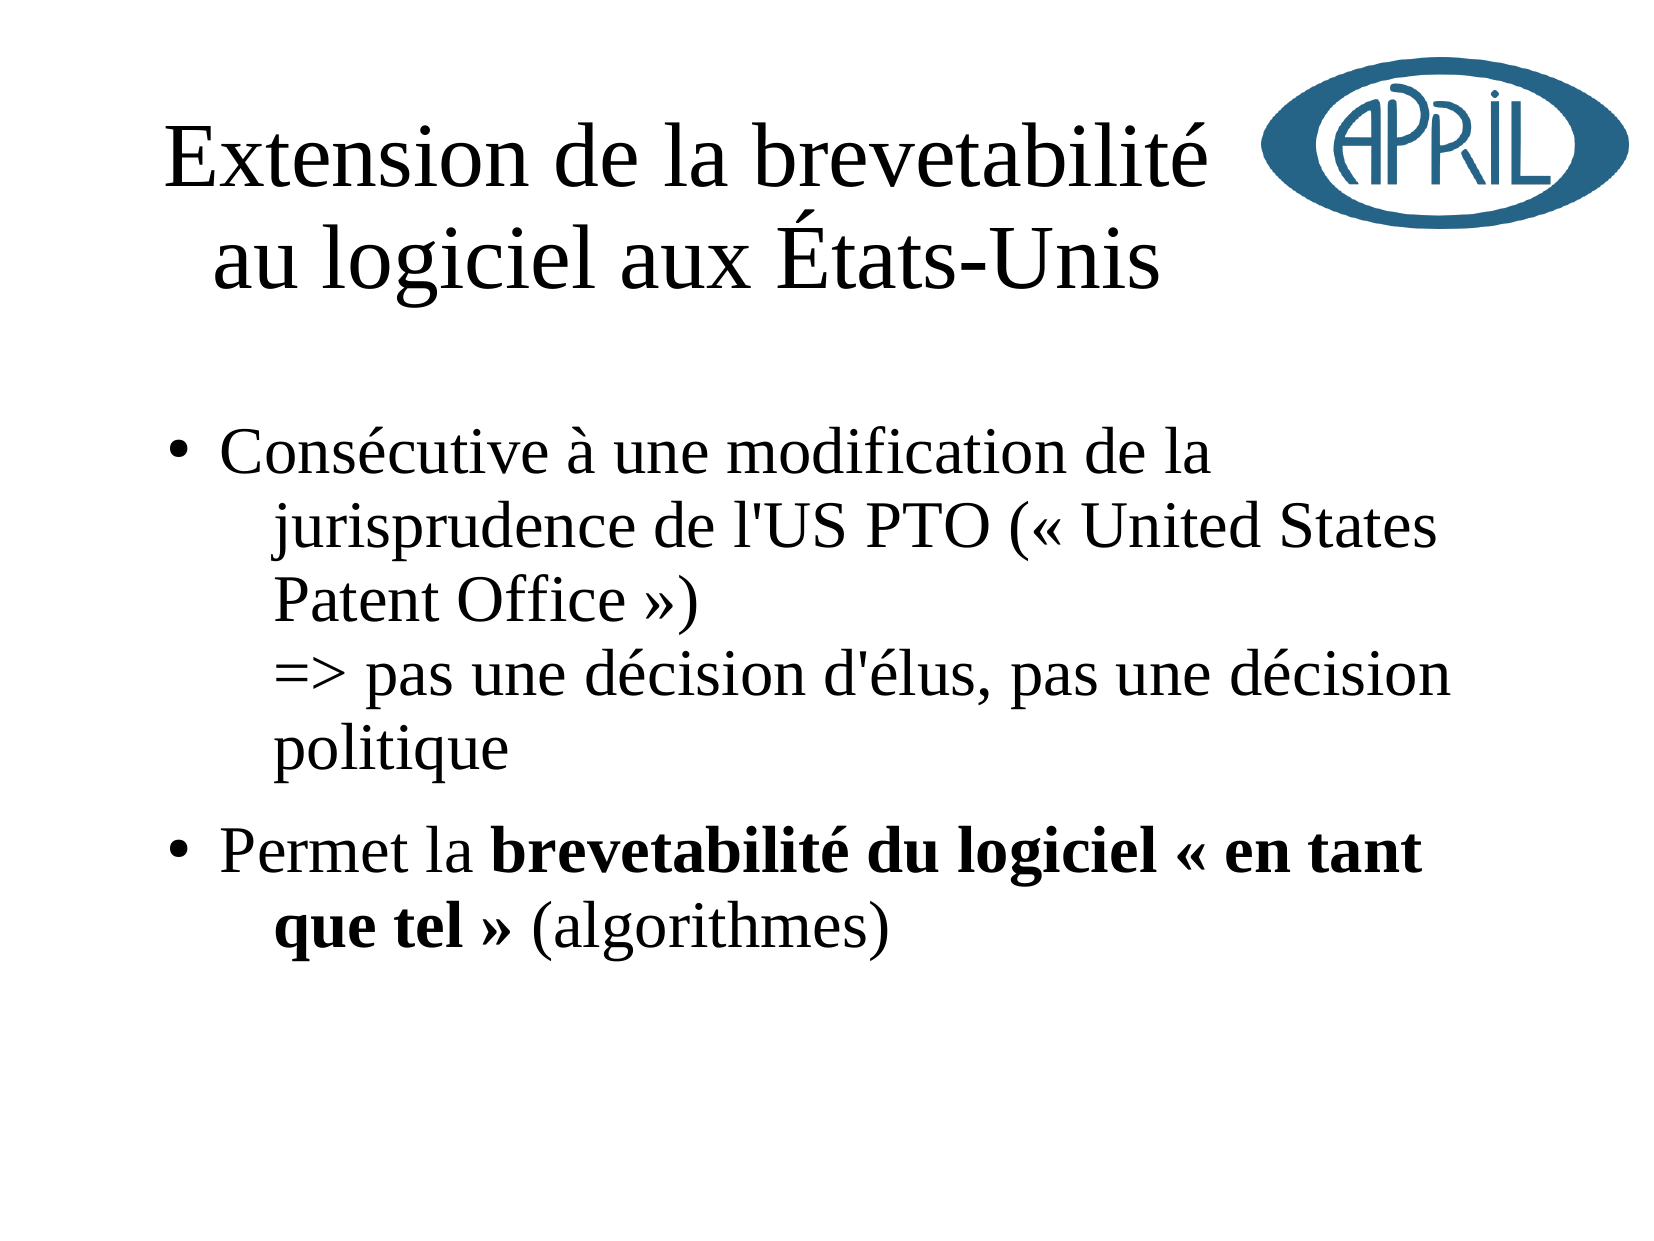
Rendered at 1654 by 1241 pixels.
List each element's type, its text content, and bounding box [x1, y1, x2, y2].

picture [1261, 57, 1629, 229]
title Extension de la brevetabilité au logiciel aux États-Unis [121, 95, 1255, 318]
list Consécutive à une modification de la jurisprudence de l'US PTO (« United States Patent Office ») => pas une décision d'élus, pas une décision politique Permet la brevetabilité du logiciel « en tant que tel » (algorithmes) [131, 413, 1544, 1036]
